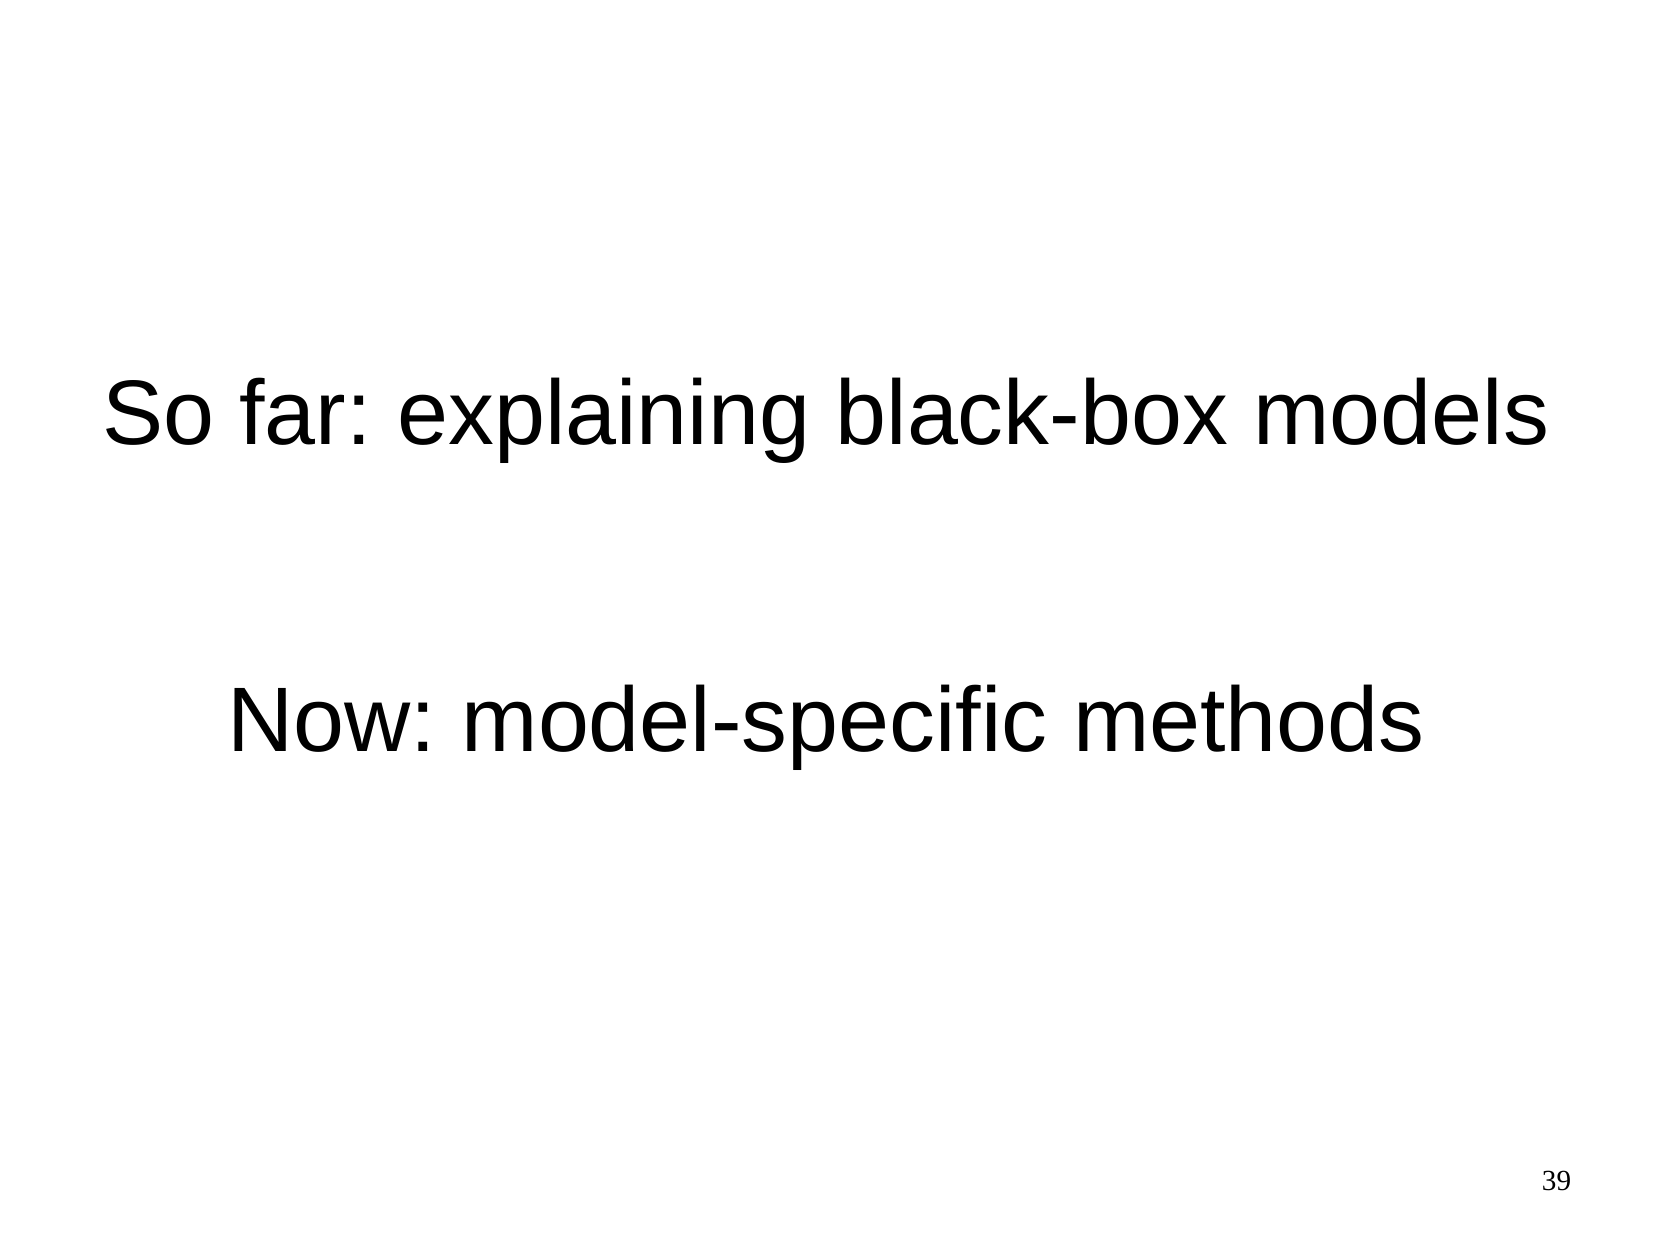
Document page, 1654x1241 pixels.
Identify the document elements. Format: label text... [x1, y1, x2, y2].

title So far: explaining black-box models Now: model-specific methods [82, 361, 1571, 772]
